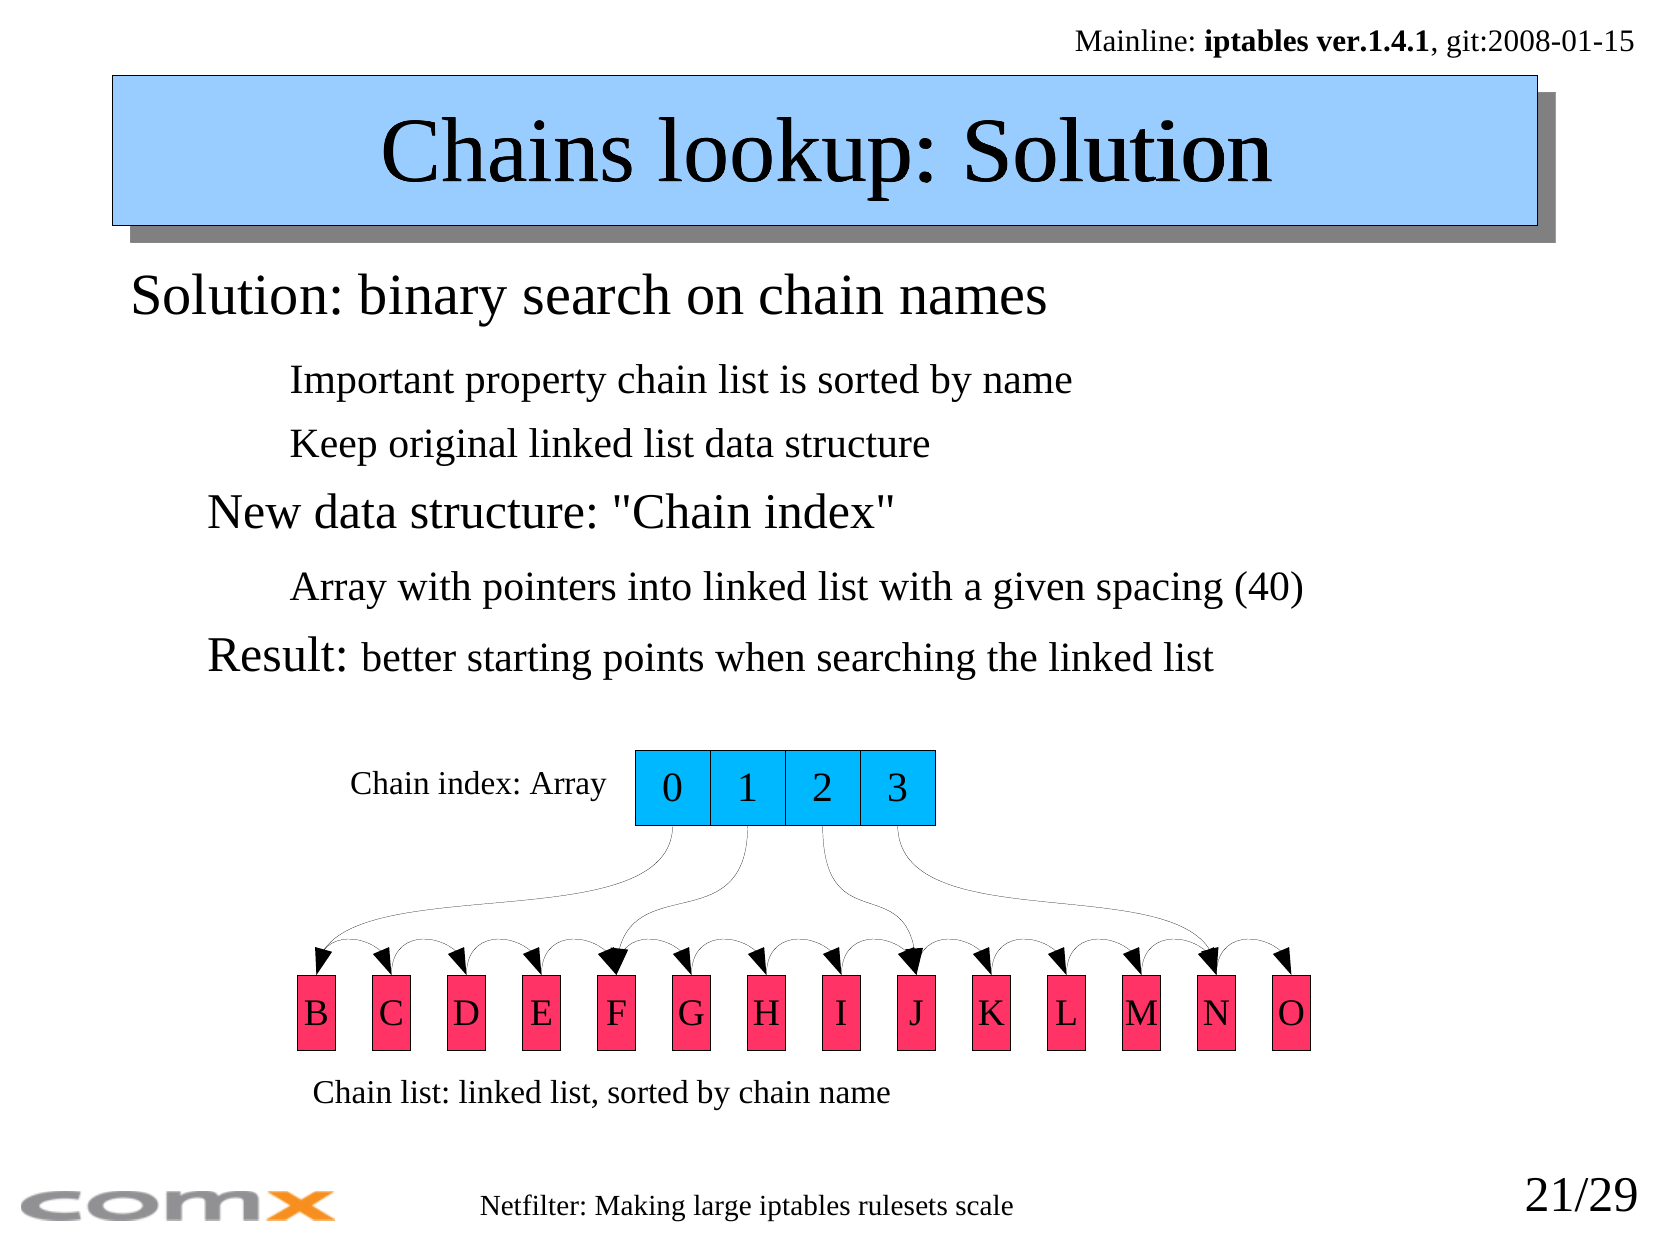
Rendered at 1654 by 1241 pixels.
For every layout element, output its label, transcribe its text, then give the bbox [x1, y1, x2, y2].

text_box C [372, 975, 411, 1051]
text_box E [522, 975, 561, 1051]
text_box N [1197, 975, 1236, 1051]
text_box 1 [710, 750, 785, 826]
text_box Mainline: iptables ver.1.4.1, git:2008-01-15 [862, 8, 1651, 76]
title Chains lookup: Solution [116, 90, 1538, 211]
text_box M [1122, 975, 1161, 1051]
text_box I [822, 975, 861, 1051]
picture [21, 1191, 335, 1221]
text_box L [1047, 975, 1086, 1051]
text_box J [897, 975, 936, 1051]
text_box 3 [860, 750, 936, 826]
text_box G [672, 975, 711, 1051]
text_box Chain index: Array [568, 877, 636, 896]
text_box 2 [785, 750, 860, 826]
text_box B [297, 975, 336, 1051]
text_box O [1272, 975, 1311, 1051]
text_box 0 [636, 750, 710, 826]
text_box D [447, 975, 486, 1051]
text_box F [597, 975, 636, 1051]
list Solution: binary search on chain names Important property chain list is sorted by name Keep original linked list data structure New data structure: "Chain index" Array with pointers into linked list with a given spacing (40) Result: better starting points when searching the linked list [112, 262, 1613, 751]
text_box H [747, 975, 786, 1051]
text_box Chain list: linked list, sorted by chain name [297, 1058, 1123, 1166]
text_box Chain index: Array [335, 750, 636, 896]
text_box K [972, 975, 1011, 1051]
